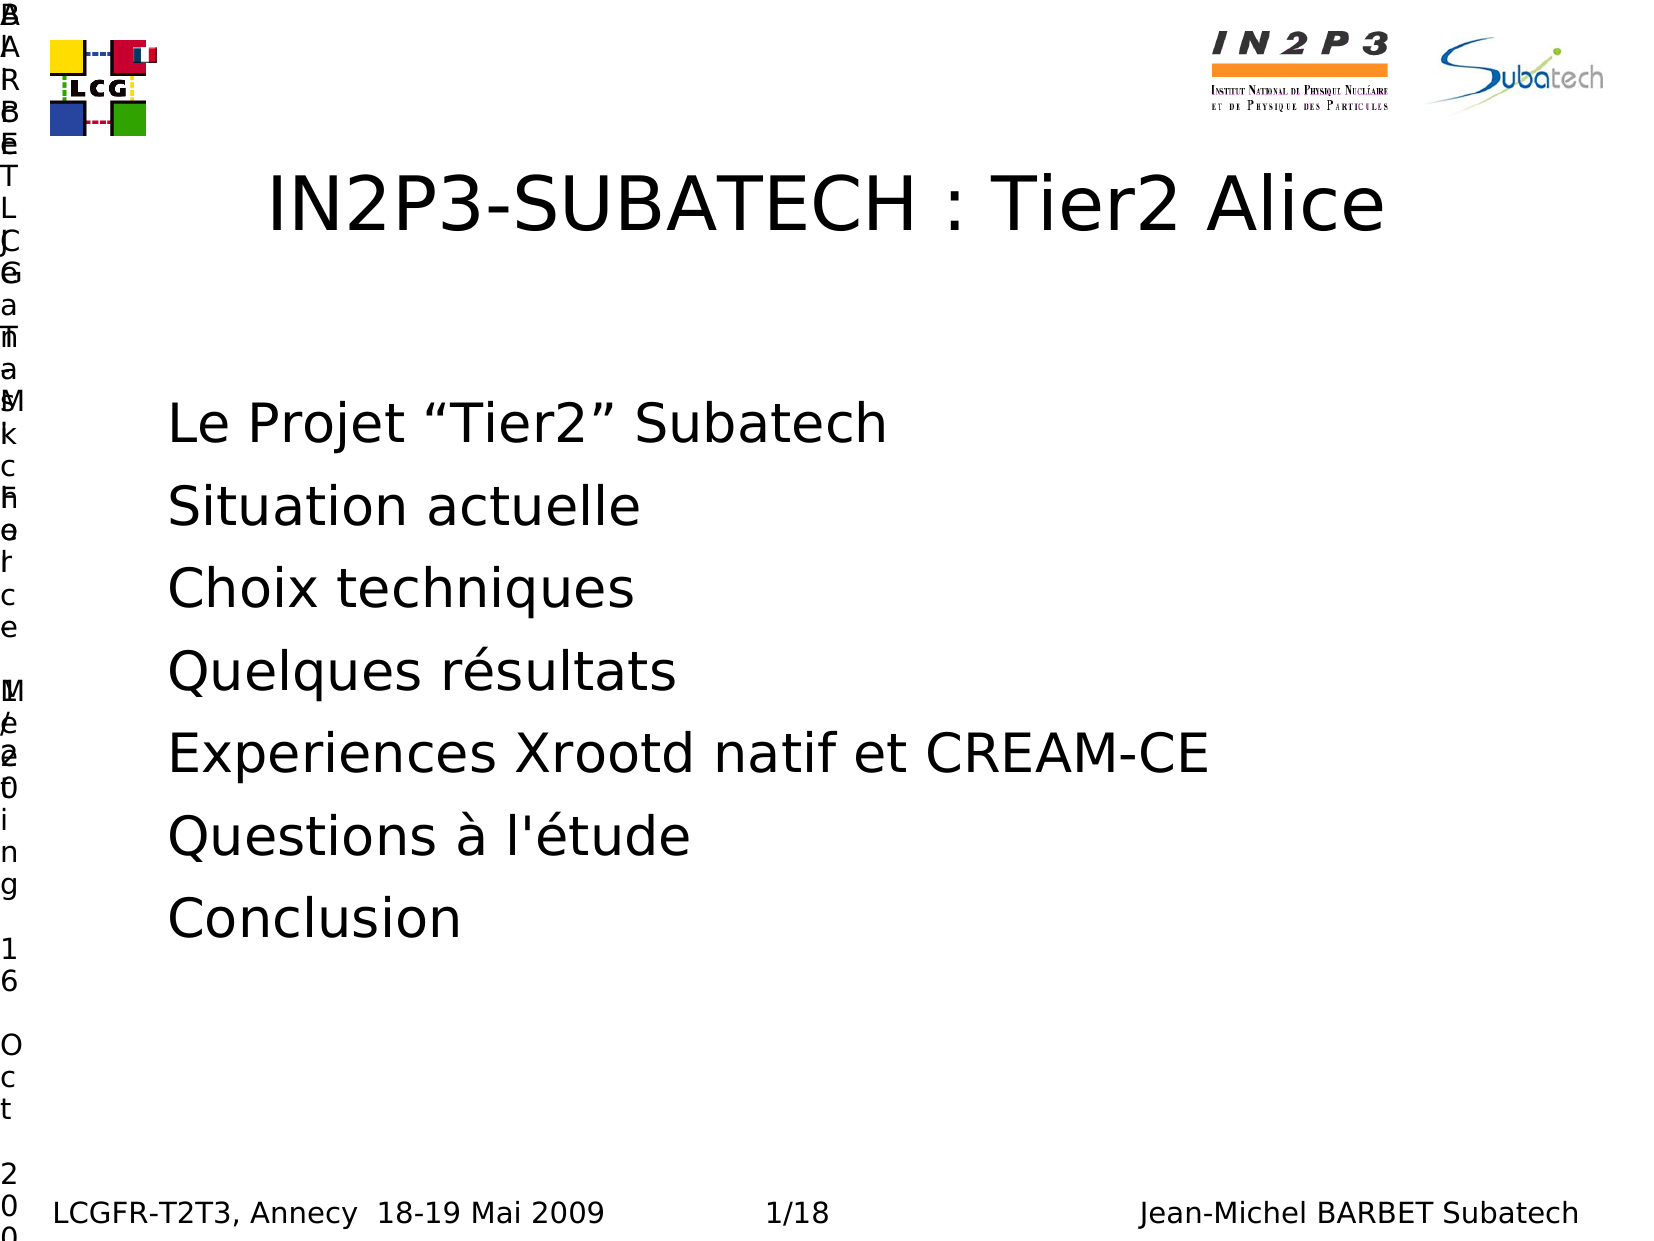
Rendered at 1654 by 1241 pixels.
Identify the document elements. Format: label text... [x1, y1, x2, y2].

picture [1210, 21, 1388, 102]
list Le Projet “Tier2” Subatech Situation actuelle Choix techniques Quelques résultats Experiences Xrootd natif et CREAM-CE Questions à l'étude Conclusion [149, 396, 1562, 976]
picture [1425, 37, 1603, 116]
title IN2P3-SUBATECH : Tier2 Alice [121, 102, 1534, 310]
picture [50, 40, 159, 136]
